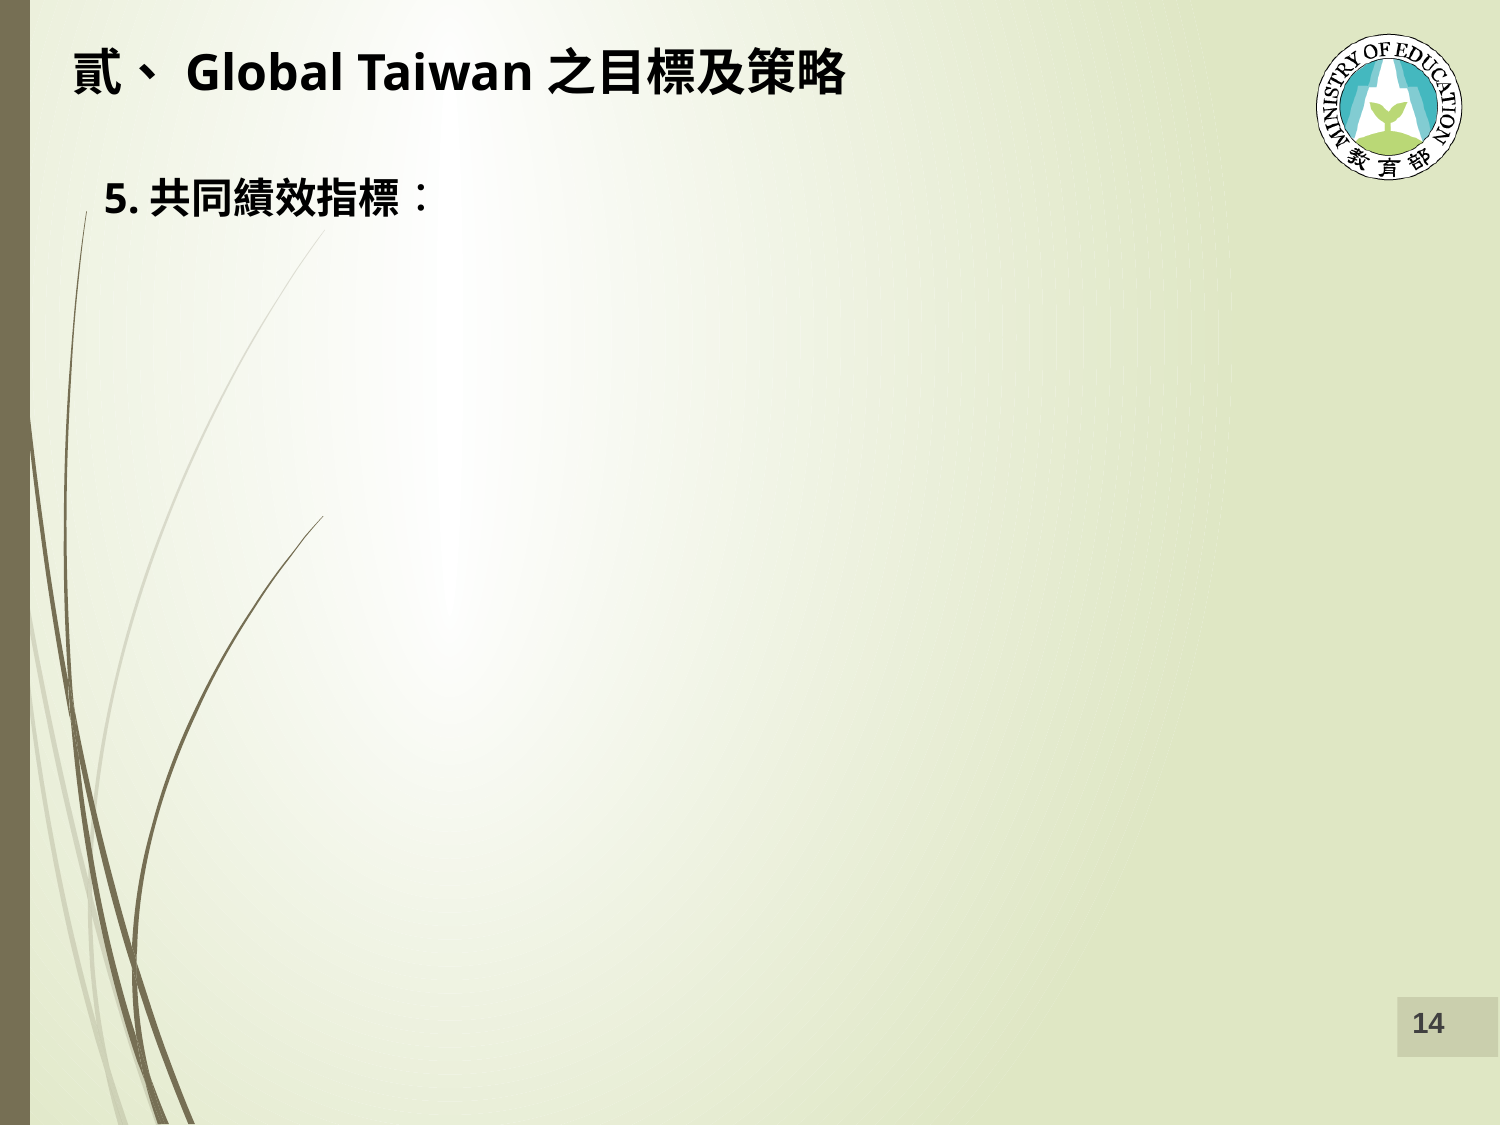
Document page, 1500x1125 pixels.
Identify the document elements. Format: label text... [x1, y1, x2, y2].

picture [1305, 30, 1469, 184]
text_box 貳、Global Taiwan之目標及策略 [58, 33, 1156, 109]
text_box 5.共同績效指標： [89, 139, 1289, 251]
slide_number <編號> [1397, 997, 1499, 1057]
